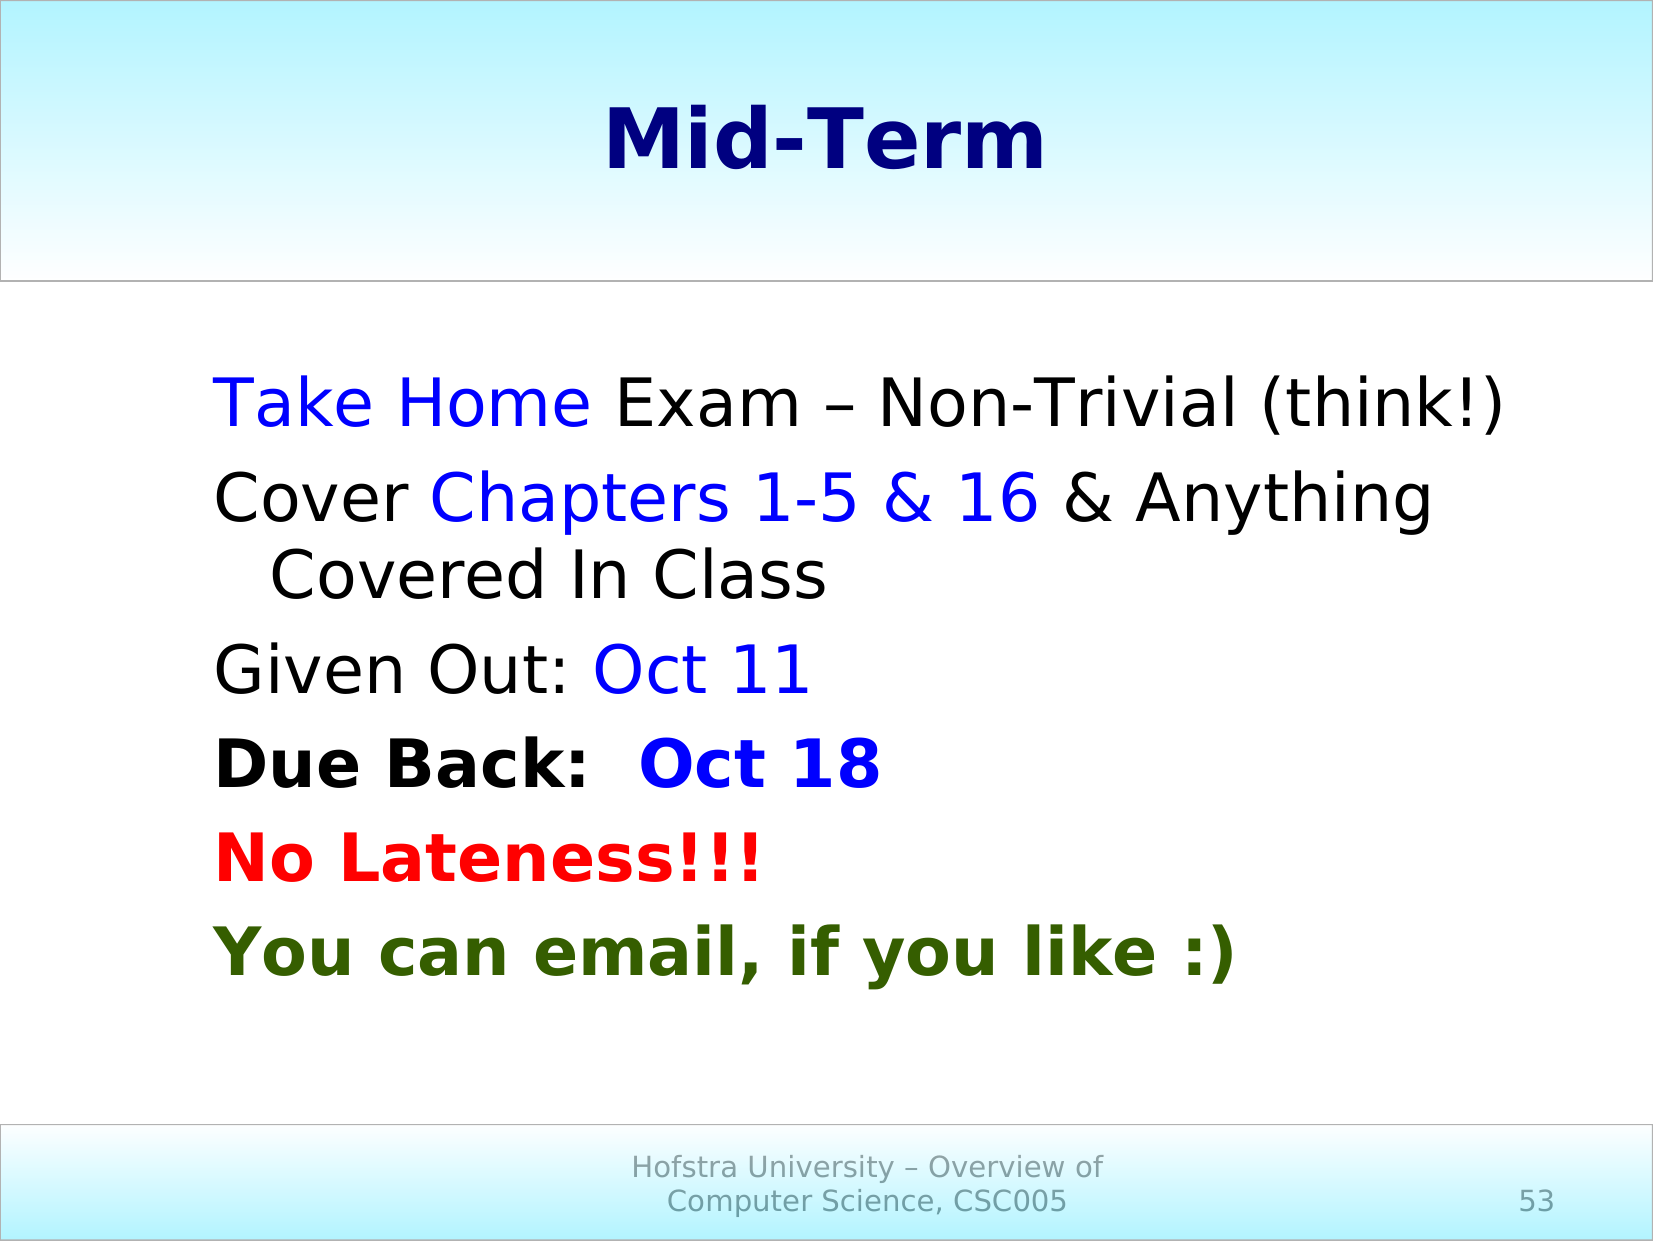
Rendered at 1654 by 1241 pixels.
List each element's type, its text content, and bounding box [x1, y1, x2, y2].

title Mid-Term [78, 77, 1576, 203]
list Take Home Exam – Non-Trivial (think!) Cover Chapters 1-5 & 16 & Anything Covered In Class Given Out: Oct 11 Due Back: Oct 18 No Lateness!!! You can email, if you like :) [213, 364, 1619, 1110]
